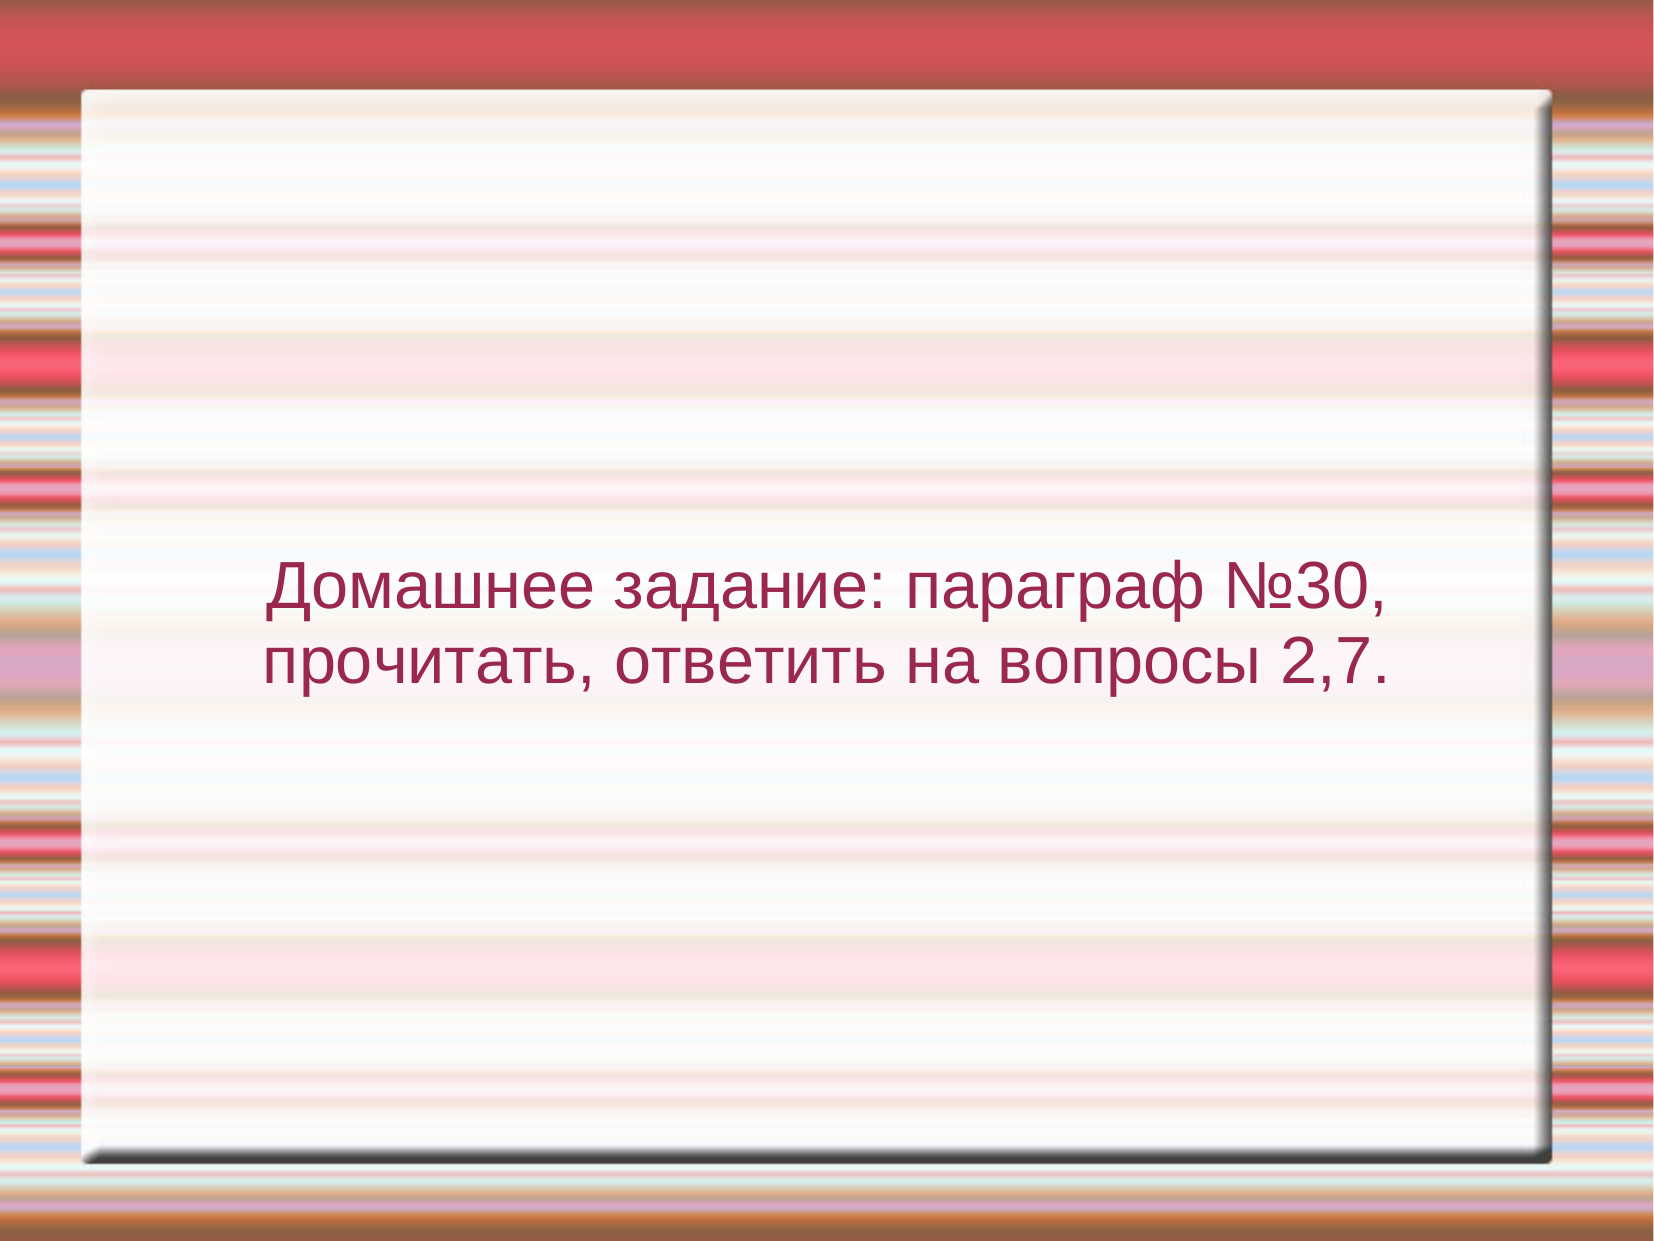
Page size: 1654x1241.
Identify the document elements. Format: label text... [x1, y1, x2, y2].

subtitle Домашнее задание: параграф №30, прочитать, ответить на вопросы 2,7. [121, 122, 1534, 1125]
picture [0, 0, 1654, 1241]
